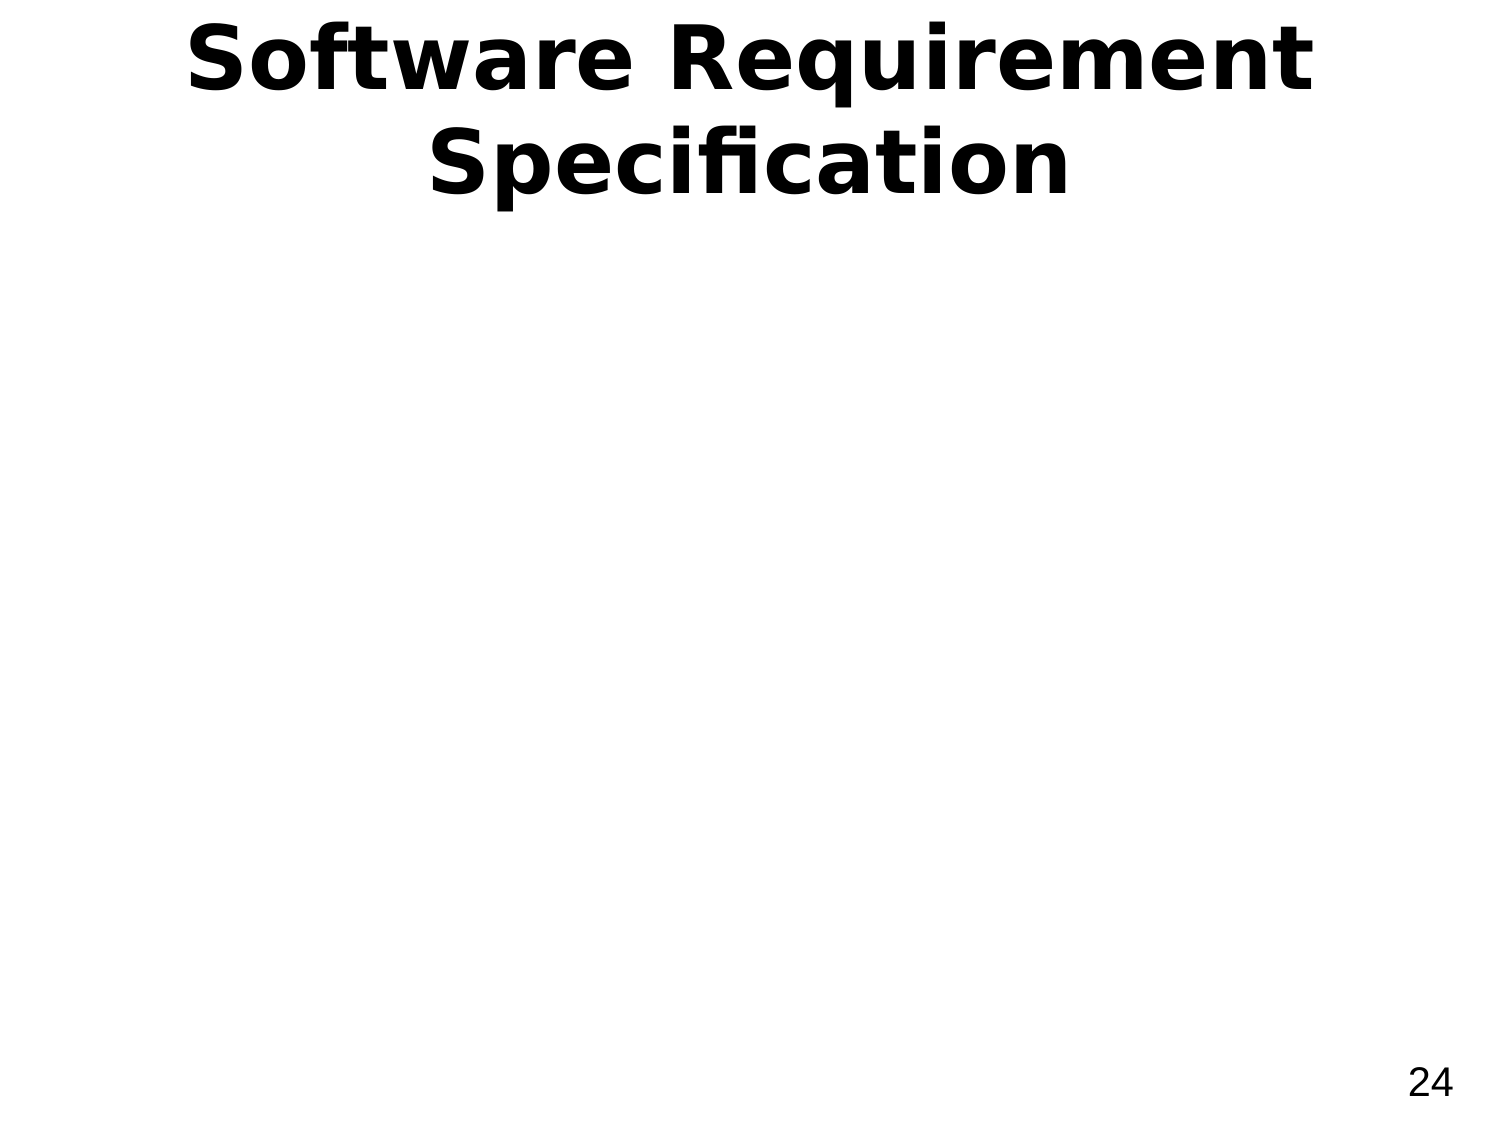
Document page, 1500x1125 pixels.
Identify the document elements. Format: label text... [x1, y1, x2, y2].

title Software Requirement Specification [75, 7, 1425, 215]
